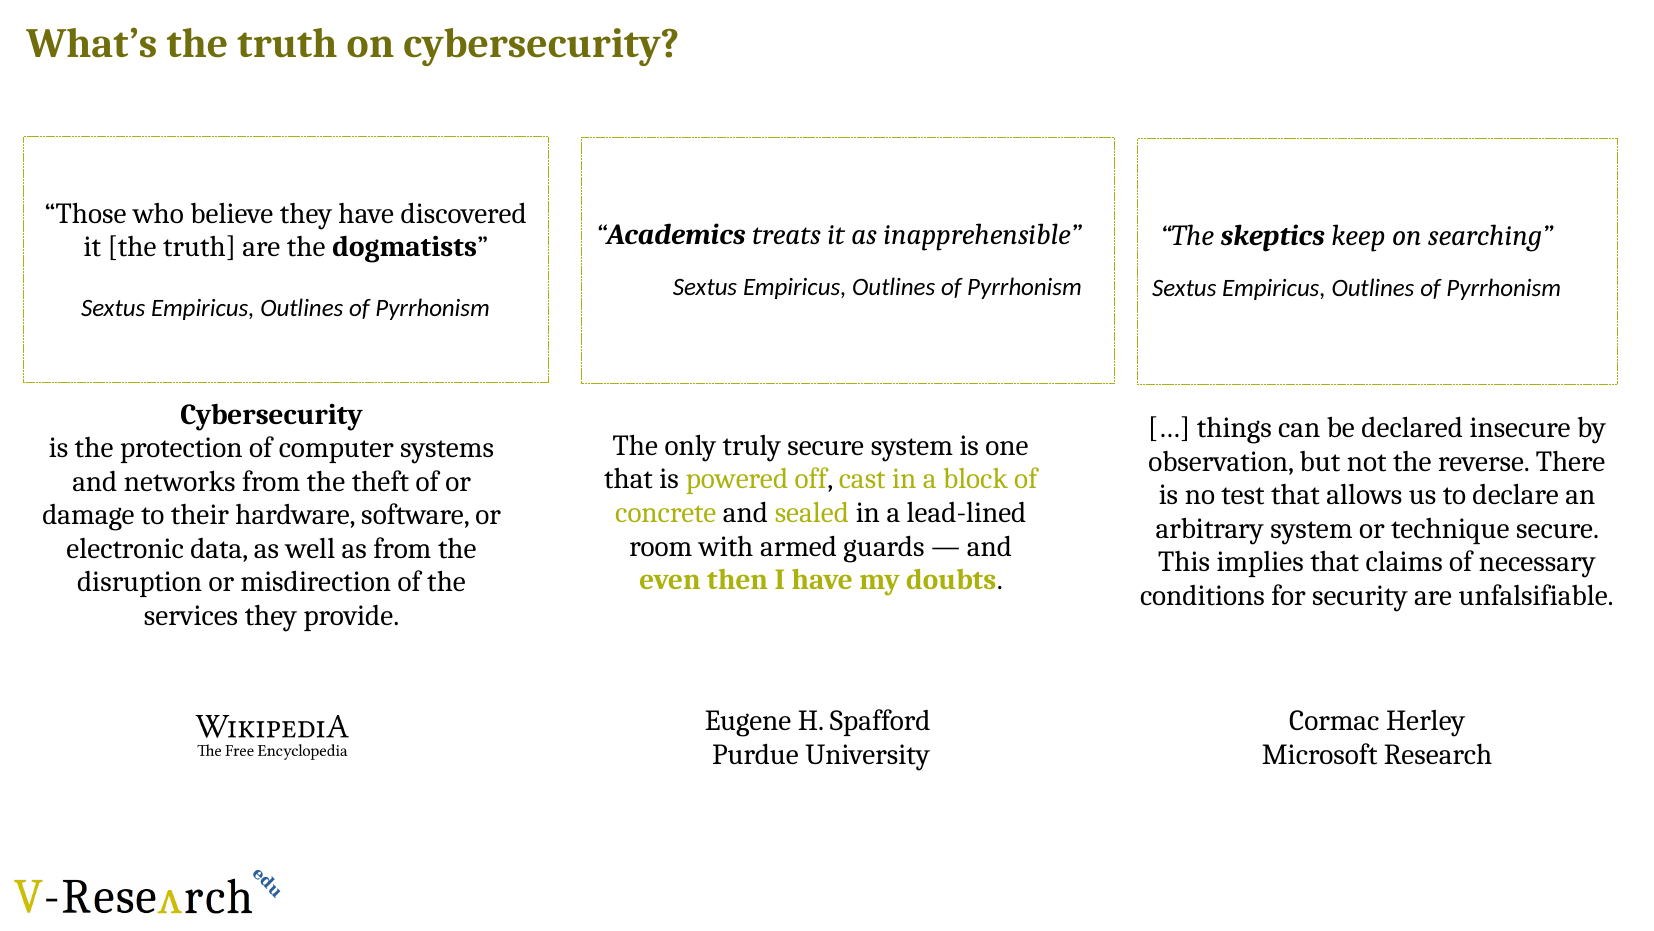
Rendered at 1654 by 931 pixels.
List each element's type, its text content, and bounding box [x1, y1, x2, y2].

text_box Cormac Herley Microsoft Research [1237, 696, 1517, 780]
text_box Cybersecurity is the protection of computer systems and networks from the theft of or damage to their hardware, software, or electronic data, as well as from the disruption or misdirection of the services they provide. [18, 390, 526, 646]
text_box What’s the truth on cybersecurity? [11, 12, 1193, 77]
text_box The only truly secure system is one that is powered off, cast in a block of concrete and sealed in a lead-lined room with armed guards — and even then I have my doubts. [581, 421, 1061, 617]
text_box “Those who believe they have discovered it [the truth] are the dogmatists” Sextus Empiricus, Outlines of Pyrrhonism [23, 136, 549, 383]
picture [185, 715, 359, 761]
text_box “The skeptics keep on searching” Sextus Empiricus, Outlines of Pyrrhonism [1137, 138, 1618, 385]
text_box “Academics treats it as inapprehensible” Sextus Empiricus, Outlines of Pyrrhonism [581, 137, 1115, 384]
picture [11, 876, 255, 916]
text_box […] things can be declared insecure by observation, but not the reverse. There is no test that allows us to declare an arbitrary system or technique secure. This implies that claims of necessary conditions for security are unfalsifiable. [1137, 411, 1618, 652]
text_box edu [222, 847, 333, 931]
text_box Eugene H. Spafford Purdue University [681, 696, 961, 780]
